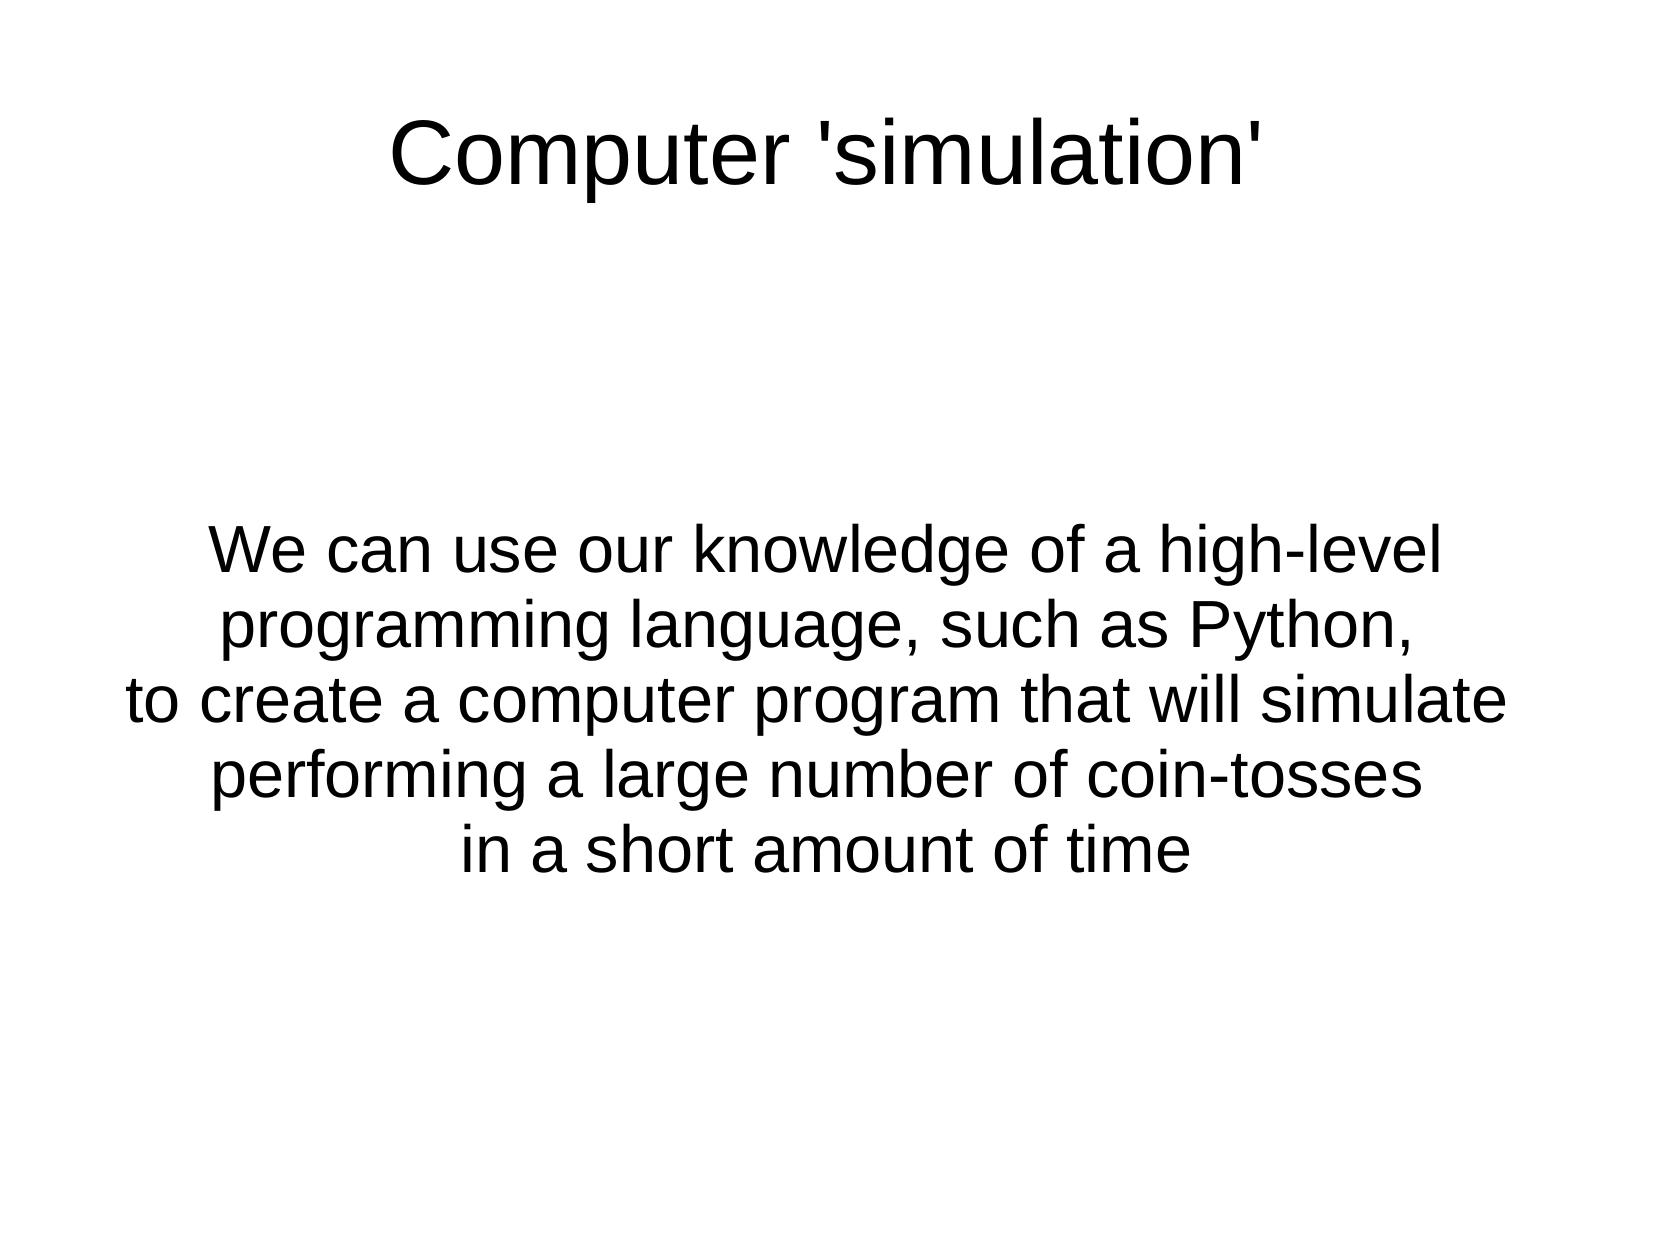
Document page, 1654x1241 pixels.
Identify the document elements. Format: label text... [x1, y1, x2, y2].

subtitle We can use our knowledge of a high-level programming language, such as Python, to create a computer program that will simulate performing a large number of coin-tosses in a short amount of time [82, 297, 1571, 1102]
title Computer 'simulation' [82, 56, 1571, 250]
